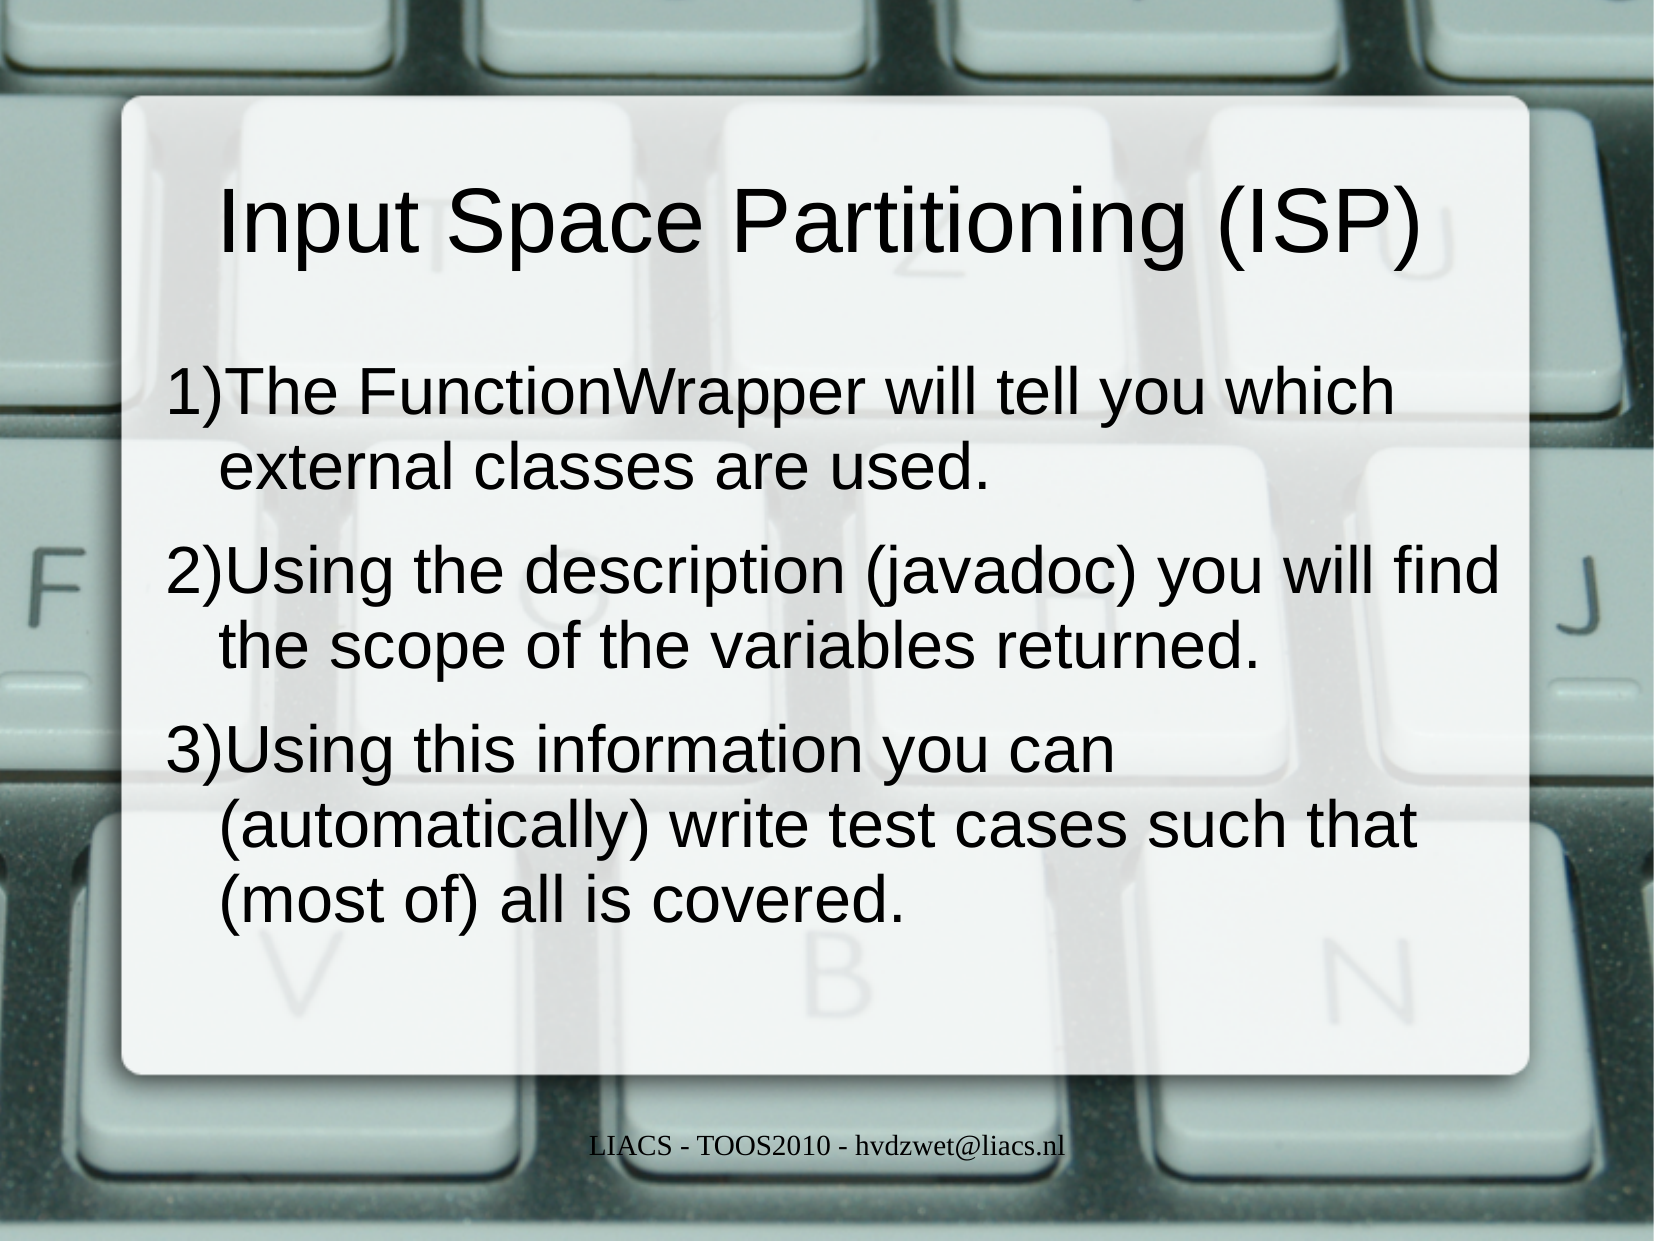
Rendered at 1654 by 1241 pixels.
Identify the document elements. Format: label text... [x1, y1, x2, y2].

title Input Space Partitioning (ISP) [135, 125, 1506, 318]
picture [0, 0, 1654, 1241]
list The FunctionWrapper will tell you which external classes are used. Using the description (javadoc) you will find the scope of the variables returned. Using this information you can (automatically) write test cases such that (most of) all is covered. [147, 354, 1506, 1159]
